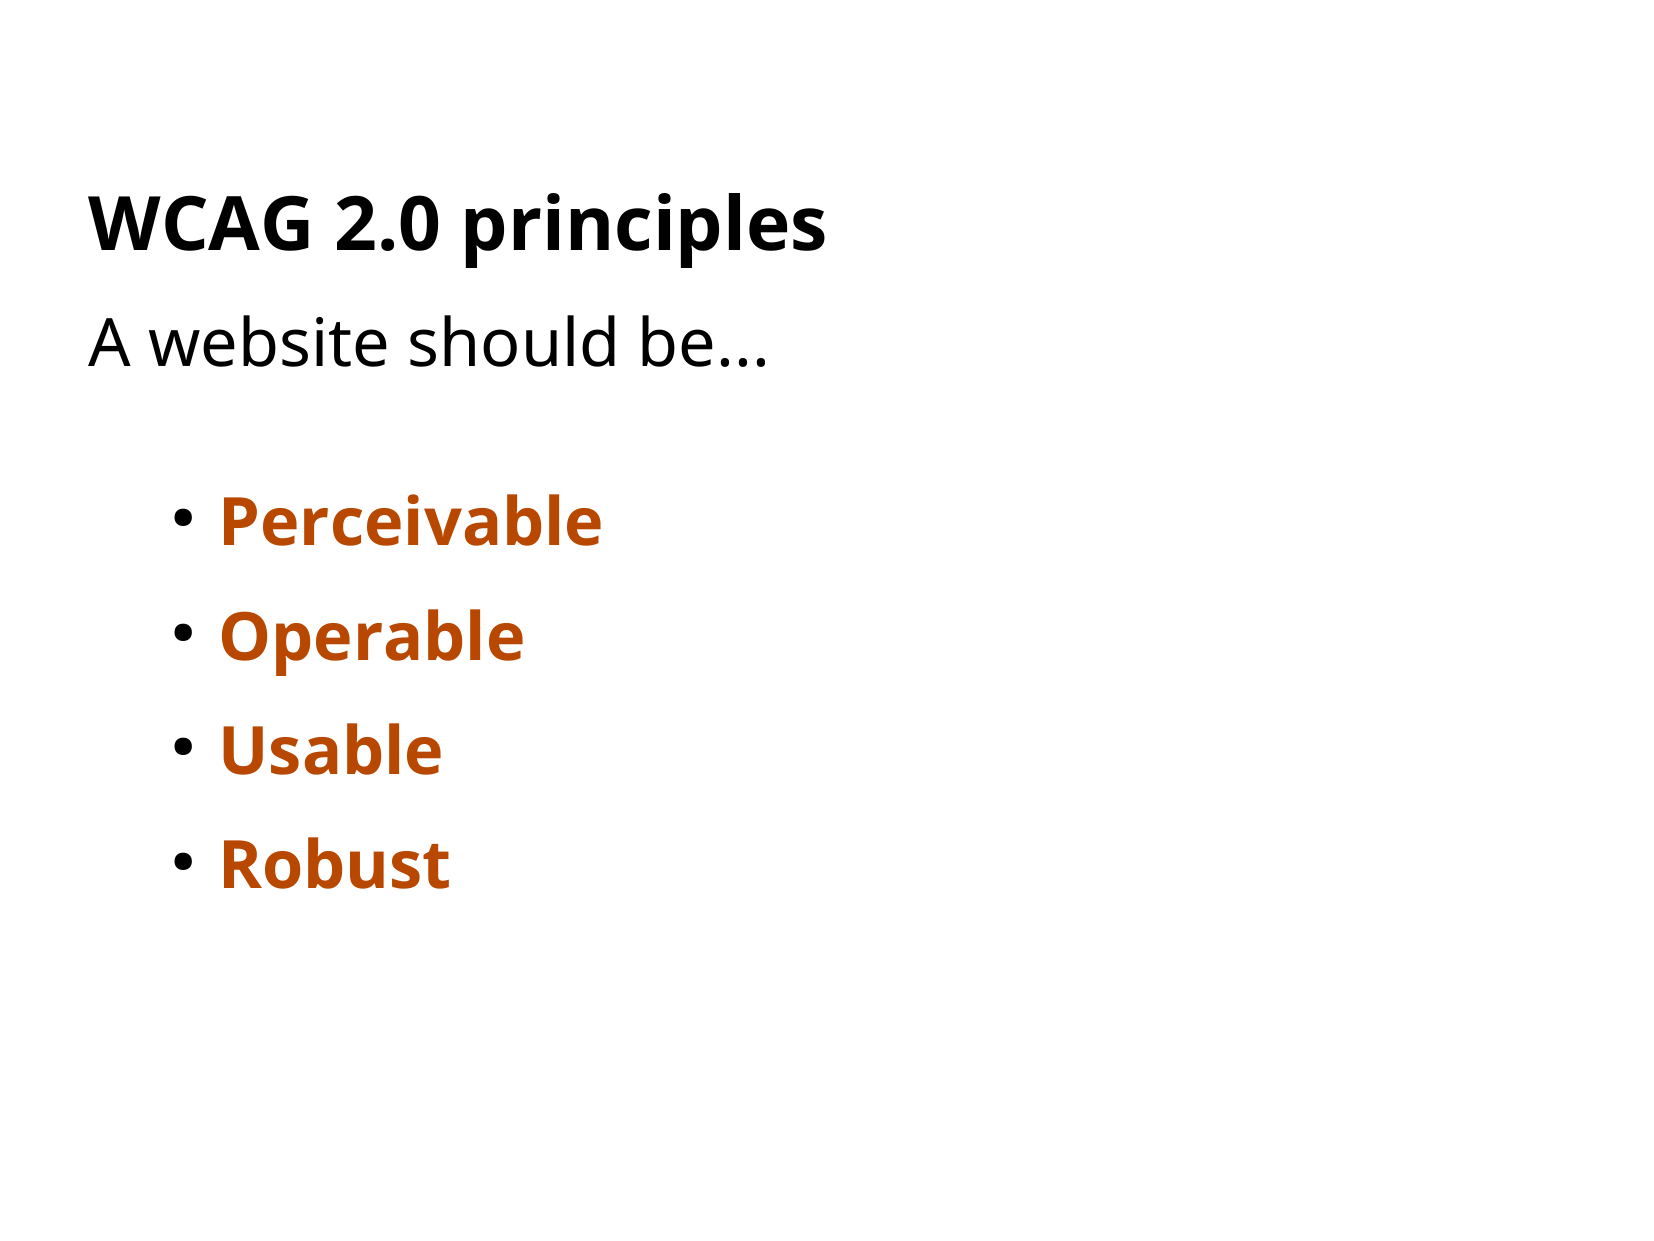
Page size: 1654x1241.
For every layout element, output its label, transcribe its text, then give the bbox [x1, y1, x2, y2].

list A website should be... Perceivable Operable Usable Robust [88, 295, 1565, 1137]
title WCAG 2.0 principles [88, 176, 1565, 267]
